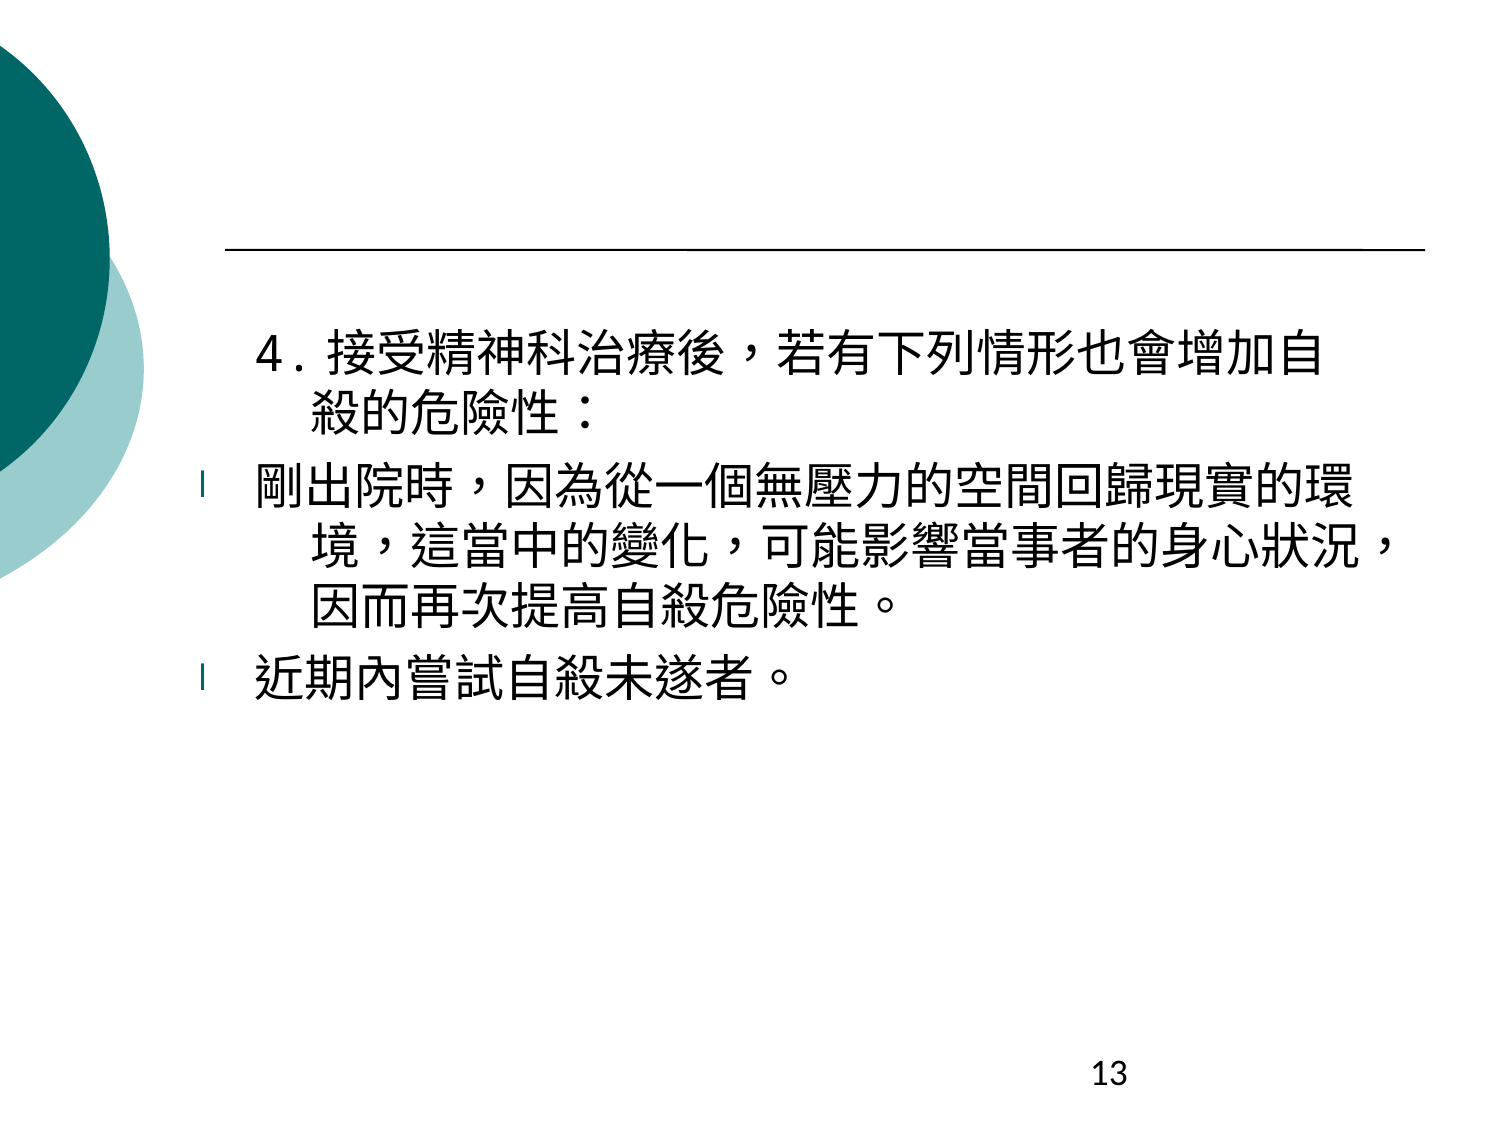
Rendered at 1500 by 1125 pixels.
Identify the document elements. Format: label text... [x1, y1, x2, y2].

list 4.接受精神科治療後，若有下列情形也會增加自殺的危險性： 剛出院時，因為從一個無壓力的空間回歸現實的環境，這當中的變化，可能影響當事者的身心狀況，因而再次提高自殺危險性。 近期內嘗試自殺未遂者。 [183, 314, 1383, 835]
text_box 13 [1074, 1025, 1426, 1101]
